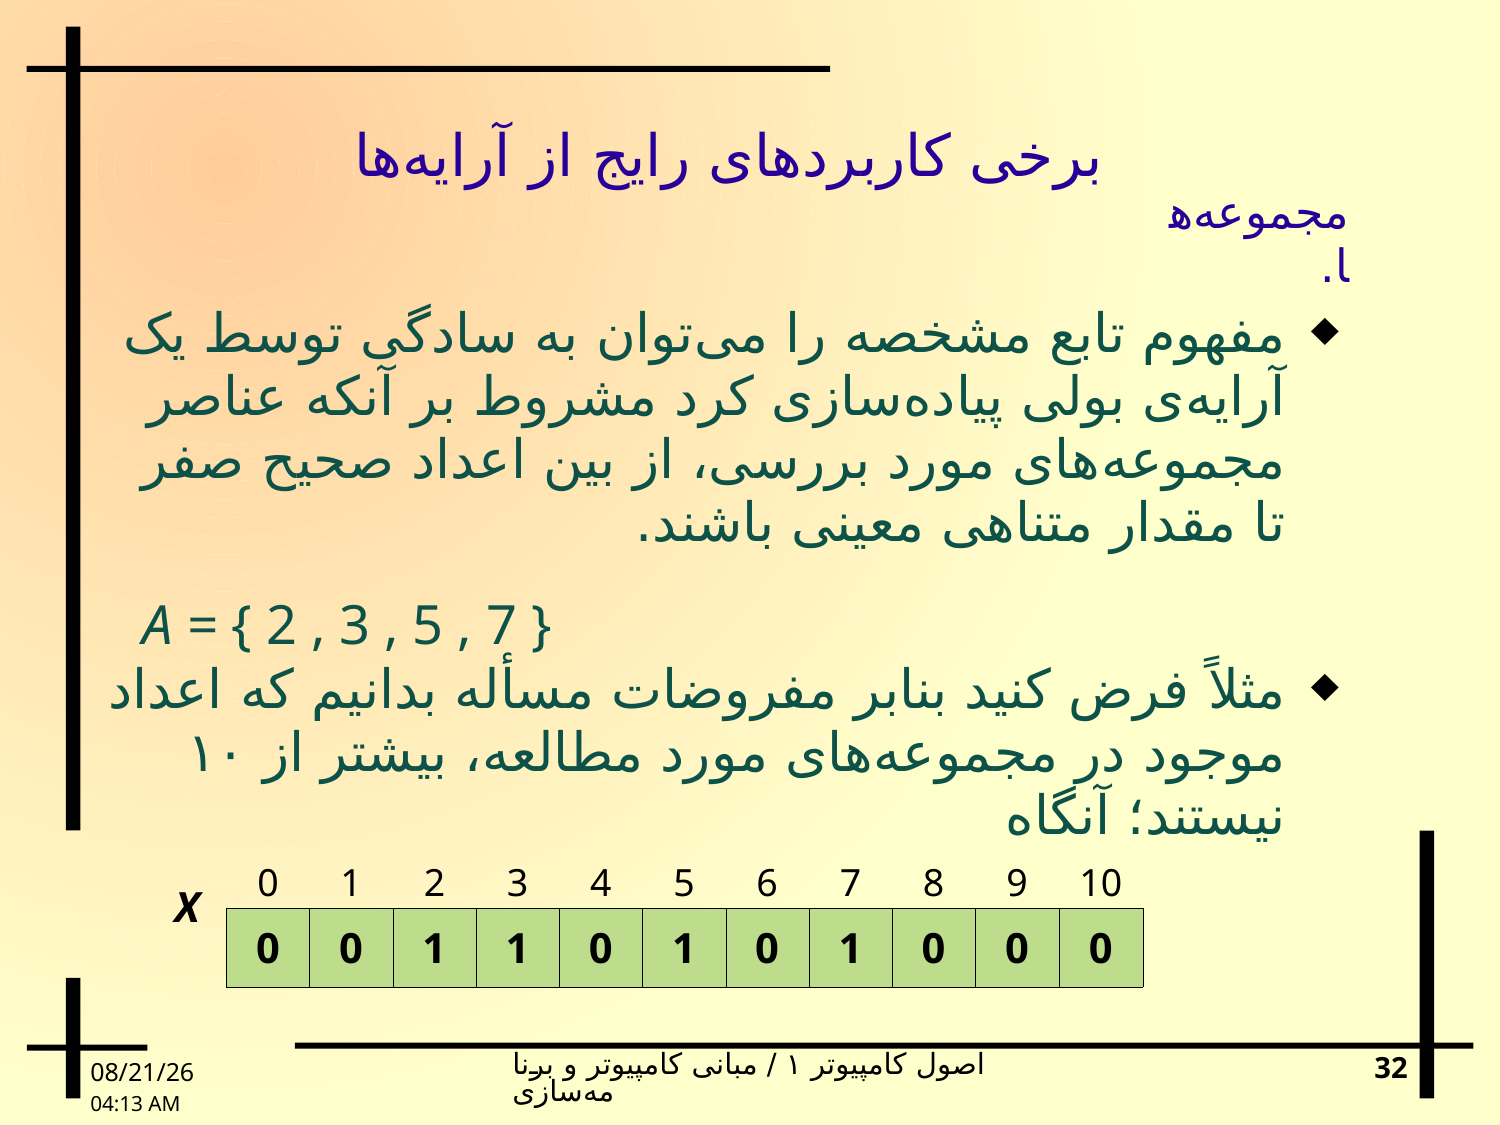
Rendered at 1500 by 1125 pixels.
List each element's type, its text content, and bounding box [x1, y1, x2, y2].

table_header 10 [1059, 843, 1143, 922]
table_header 3 [476, 843, 559, 922]
table_header 0 [226, 843, 310, 922]
table_header 1 [810, 922, 892, 987]
table_header 1 [310, 843, 393, 922]
table_header 1 [477, 922, 559, 987]
list مفهوم تابع مشخصه را می‌توان به سادگی توسط یک آرایه‌ی بولی پیاده‌سازی کرد مشروط بر آنکه عناصر مجموعه‌های مورد بررسی، از بین اعداد صحیح صفر تا مقدار متناهی معینی باشند. مثلاً فرض کنید بنابر مفروضات مسأله بدانیم که اعداد موجود در مجموعه‌های مورد مطالعه، بیشتر از ۱۰ نیستند؛ آنگاه [98, 302, 1410, 831]
table_header 6 [726, 843, 809, 922]
table_header 4 [559, 843, 642, 922]
table_header 0 [560, 922, 642, 987]
text_box A = { 2 , 3 , 5 , 7 } [89, 586, 611, 650]
table_header 0 [310, 922, 393, 987]
table_header 5 [642, 843, 726, 922]
table_header 0 [893, 922, 975, 987]
title برخی کاربردهای رایج از آرایه‌ها [113, 97, 1344, 217]
table_header 1 [394, 922, 476, 987]
table_header 0 [1060, 922, 1143, 987]
table_header 1 [643, 922, 726, 987]
text_box X [159, 870, 235, 934]
table_header 0 [976, 922, 1059, 987]
table_header 0 [727, 922, 809, 987]
table_header 8 [892, 843, 975, 922]
table_header 0 [227, 922, 309, 987]
table_header 9 [975, 843, 1059, 922]
table_header 2 [393, 843, 476, 922]
title مجموعه‌ها. [1168, 179, 1350, 300]
table_header 7 [809, 843, 892, 922]
